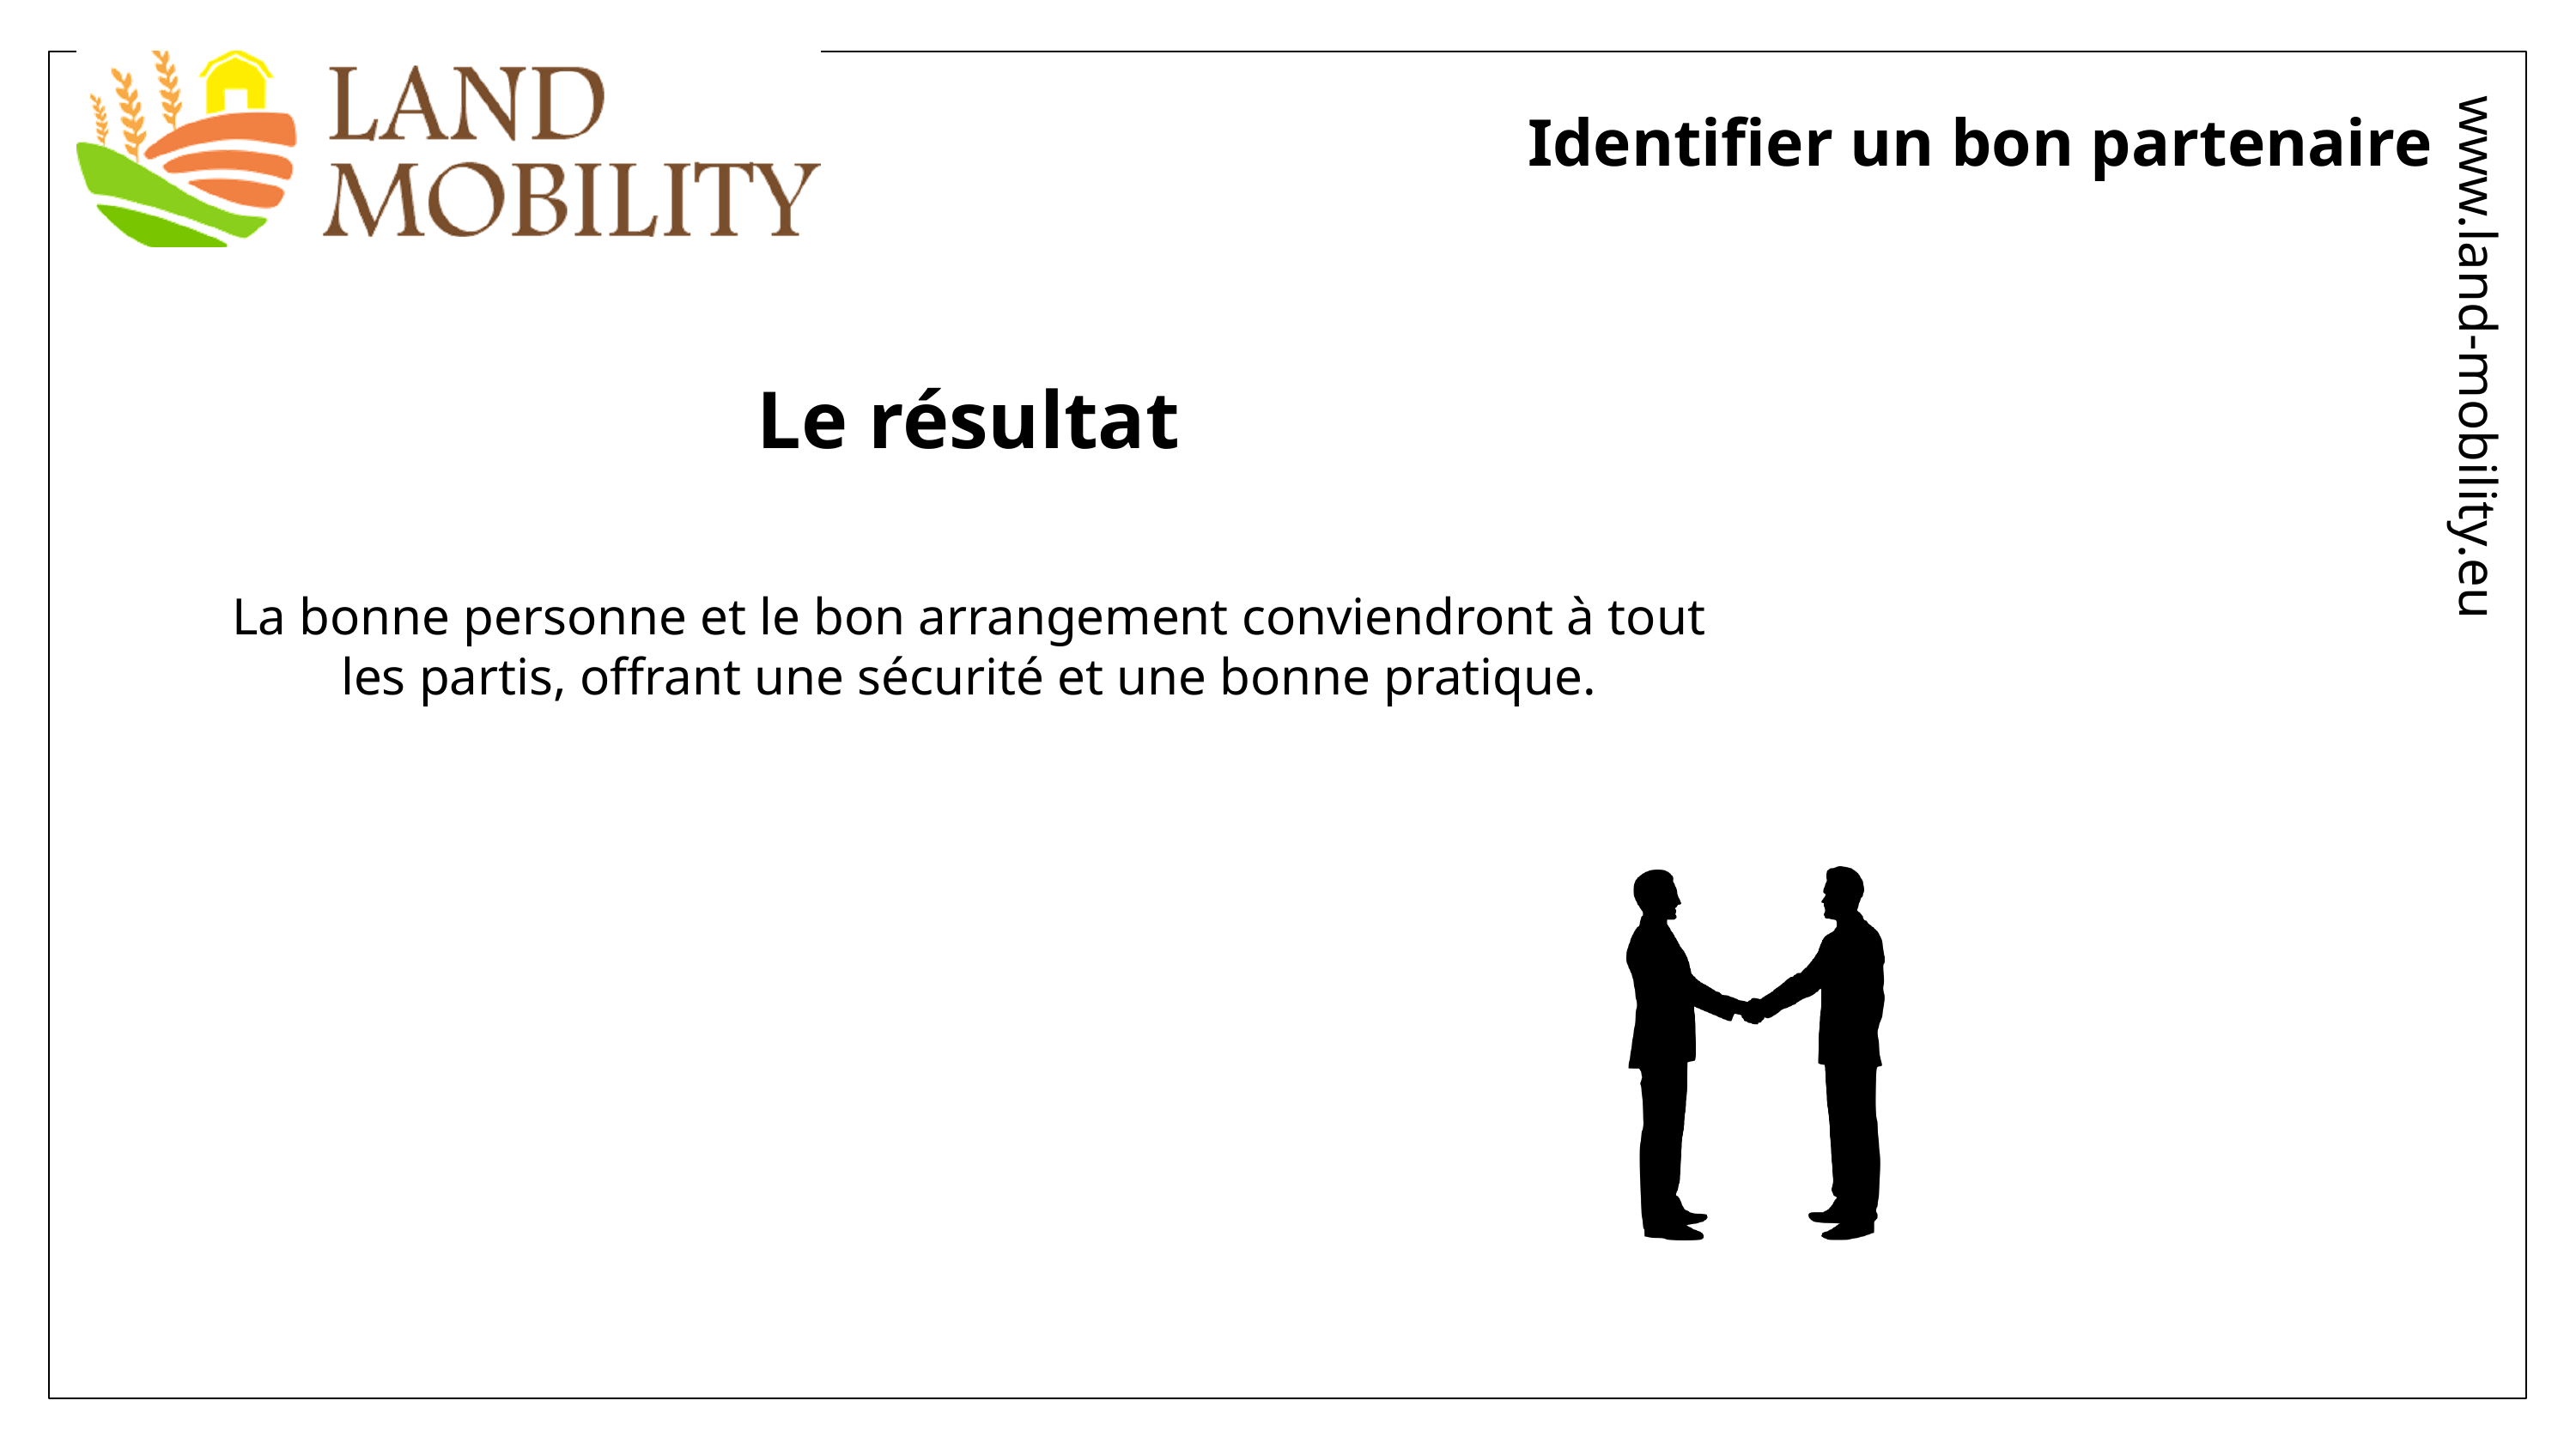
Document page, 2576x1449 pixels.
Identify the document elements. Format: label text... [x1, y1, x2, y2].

text_box Le résultat La bonne personne et le bon arrangement conviendront à tout les partis, offrant une sécurité et une bonne pratique. [198, 209, 1739, 772]
picture [1626, 866, 1885, 1240]
picture [76, 51, 821, 247]
text_box Identifier un bon partenaire [1515, 95, 2445, 186]
text_box www.land-mobility.eu [2377, 95, 2522, 1146]
